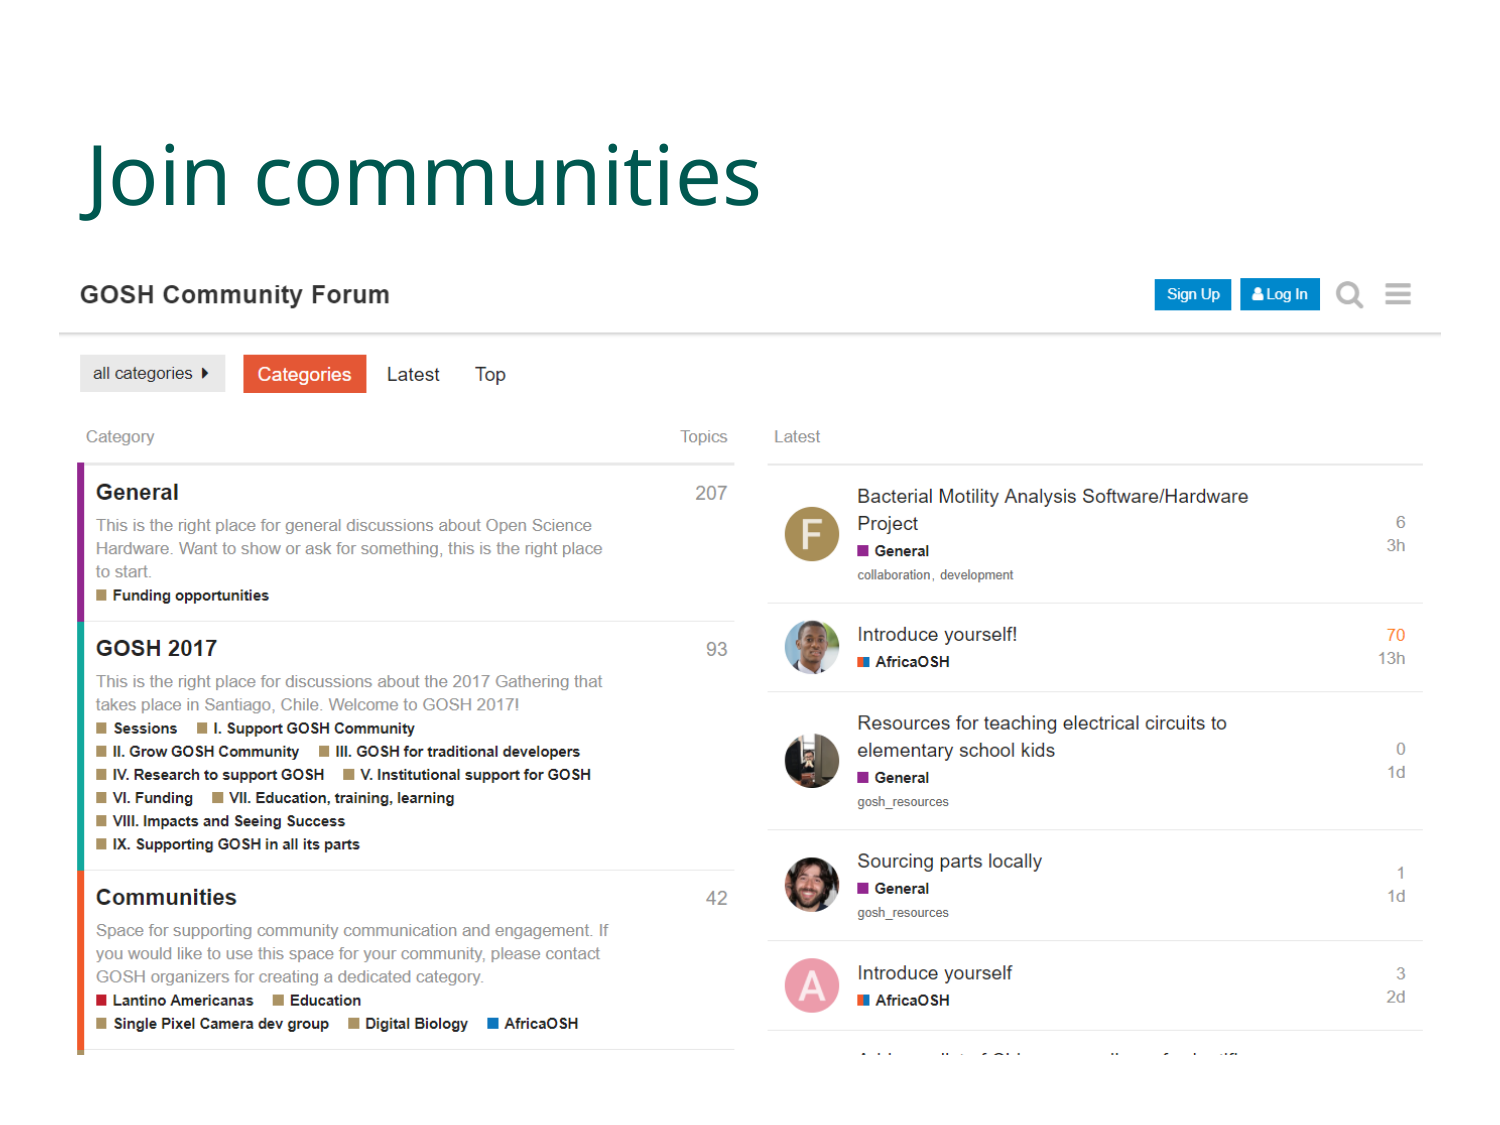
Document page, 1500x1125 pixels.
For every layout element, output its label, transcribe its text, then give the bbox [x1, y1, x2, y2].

text_box Join communities [71, 61, 1157, 262]
picture [59, 262, 1441, 1055]
